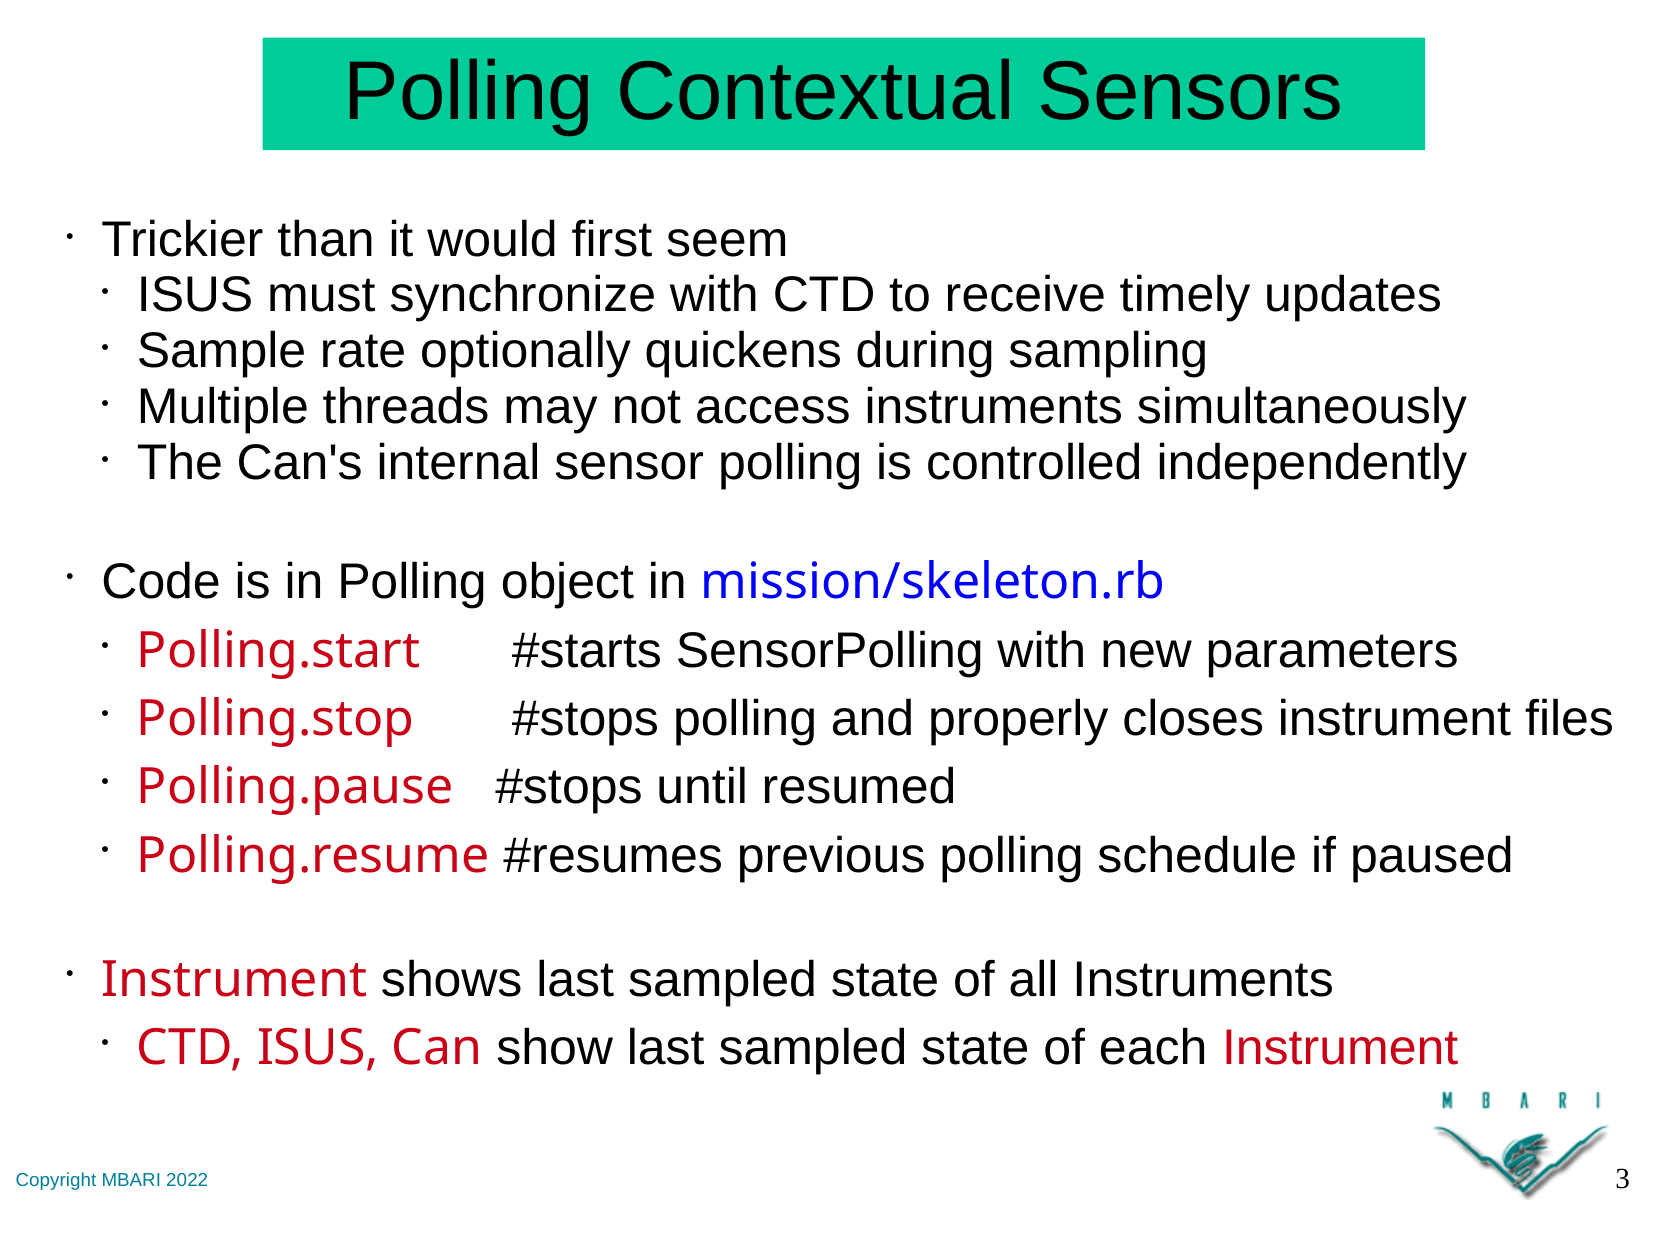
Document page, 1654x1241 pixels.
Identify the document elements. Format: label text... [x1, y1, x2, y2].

text_box Trickier than it would first seem ISUS must synchronize with CTD to receive timely updates Sample rate optionally quickens during sampling Multiple threads may not access instruments simultaneously The Can's internal sensor polling is controlled independently Code is in Polling object in mission/skeleton.rb Polling.start #starts SensorPolling with new parameters Polling.stop #stops polling and properly closes instrument files Polling.pause #stops until resumed Polling.resume #resumes previous polling schedule if paused Instrument shows last sampled state of all Instruments CTD, ISUS, Can show last sampled state of each Instrument [15, 203, 1630, 1072]
picture [1426, 1091, 1613, 1200]
text_box Polling Contextual Sensors [262, 37, 1426, 151]
